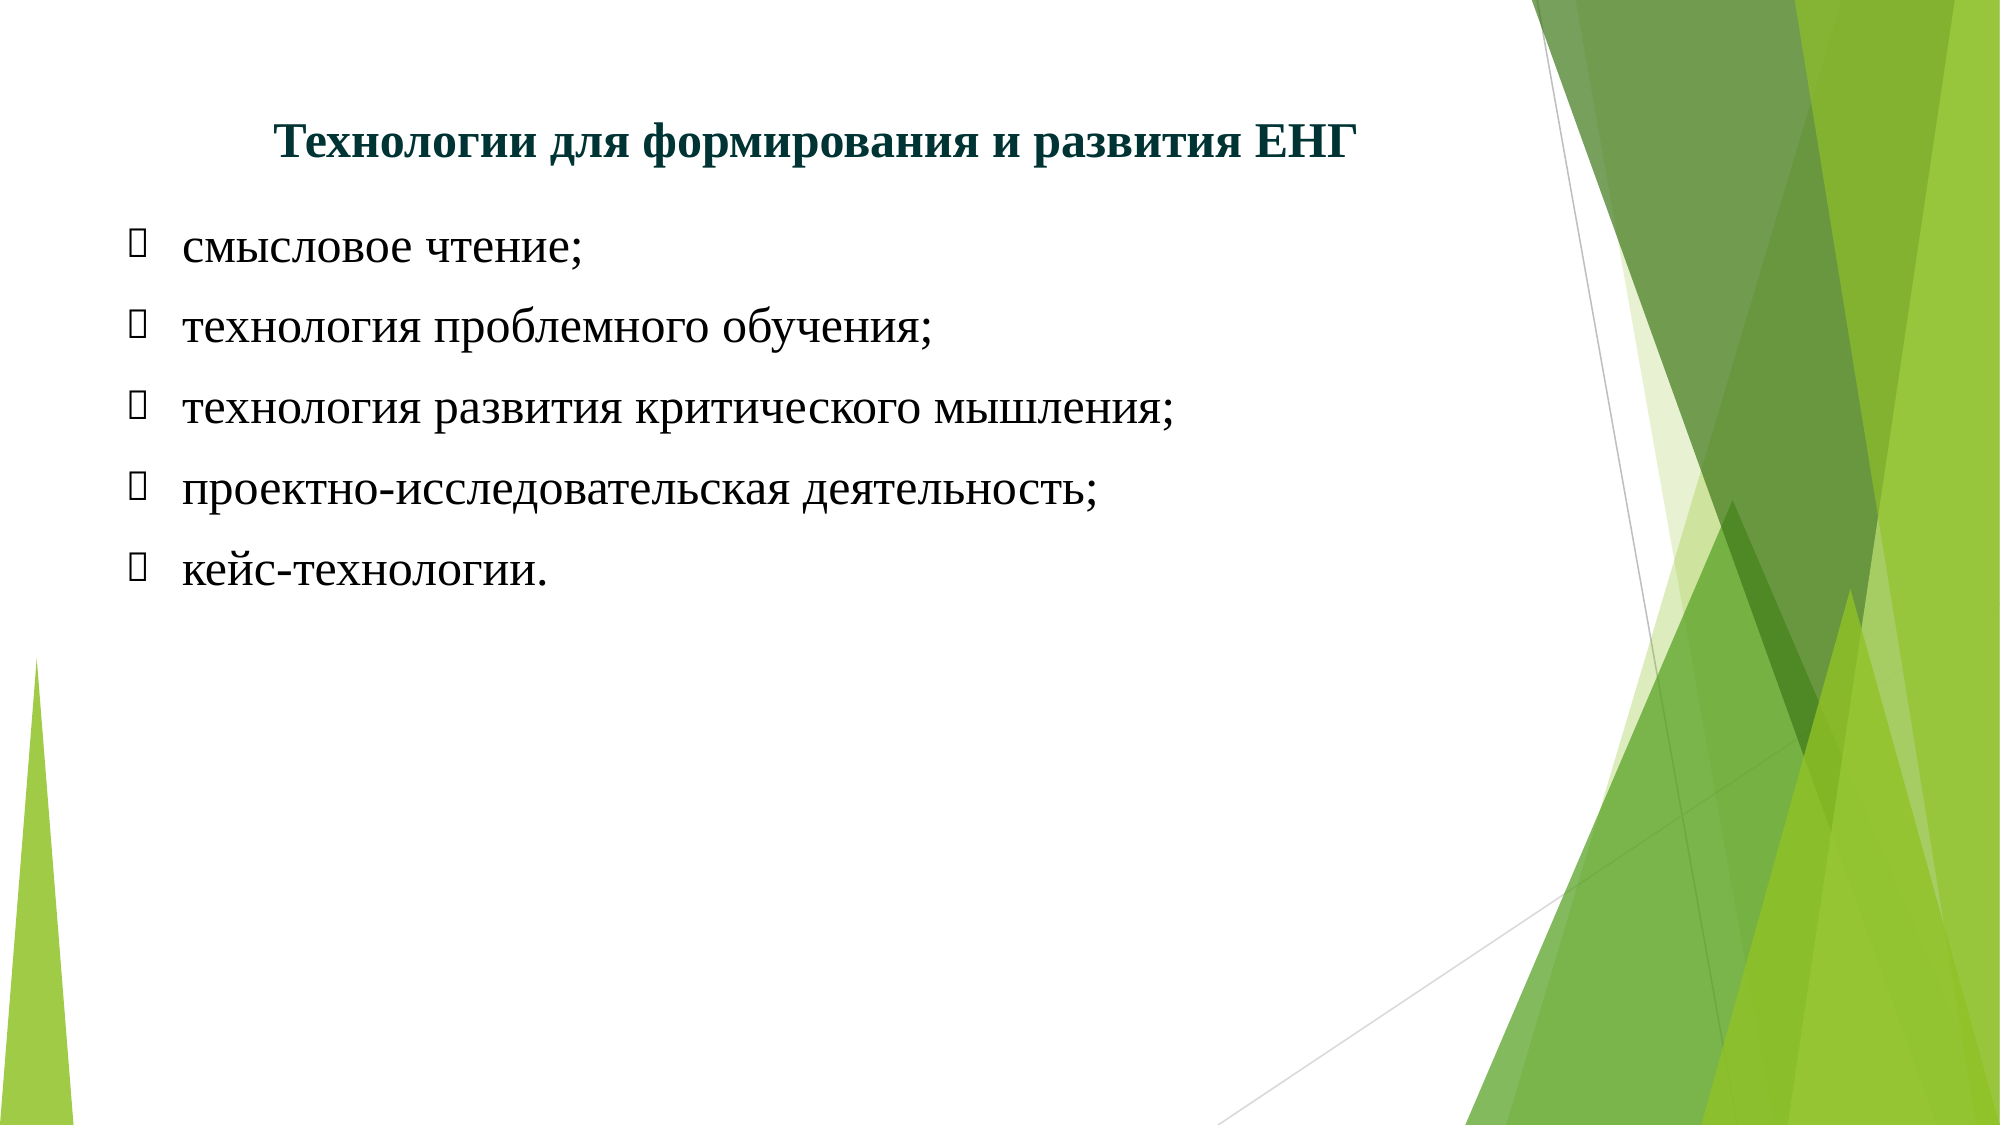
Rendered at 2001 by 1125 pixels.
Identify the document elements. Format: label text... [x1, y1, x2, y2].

title Технологии для формирования и развития ЕНГ [111, 99, 1522, 204]
list смысловое чтение; технология проблемного обучения; технология развития критического мышления; проектно-исследовательская деятельность; кейс-технологии. [111, 204, 1522, 992]
